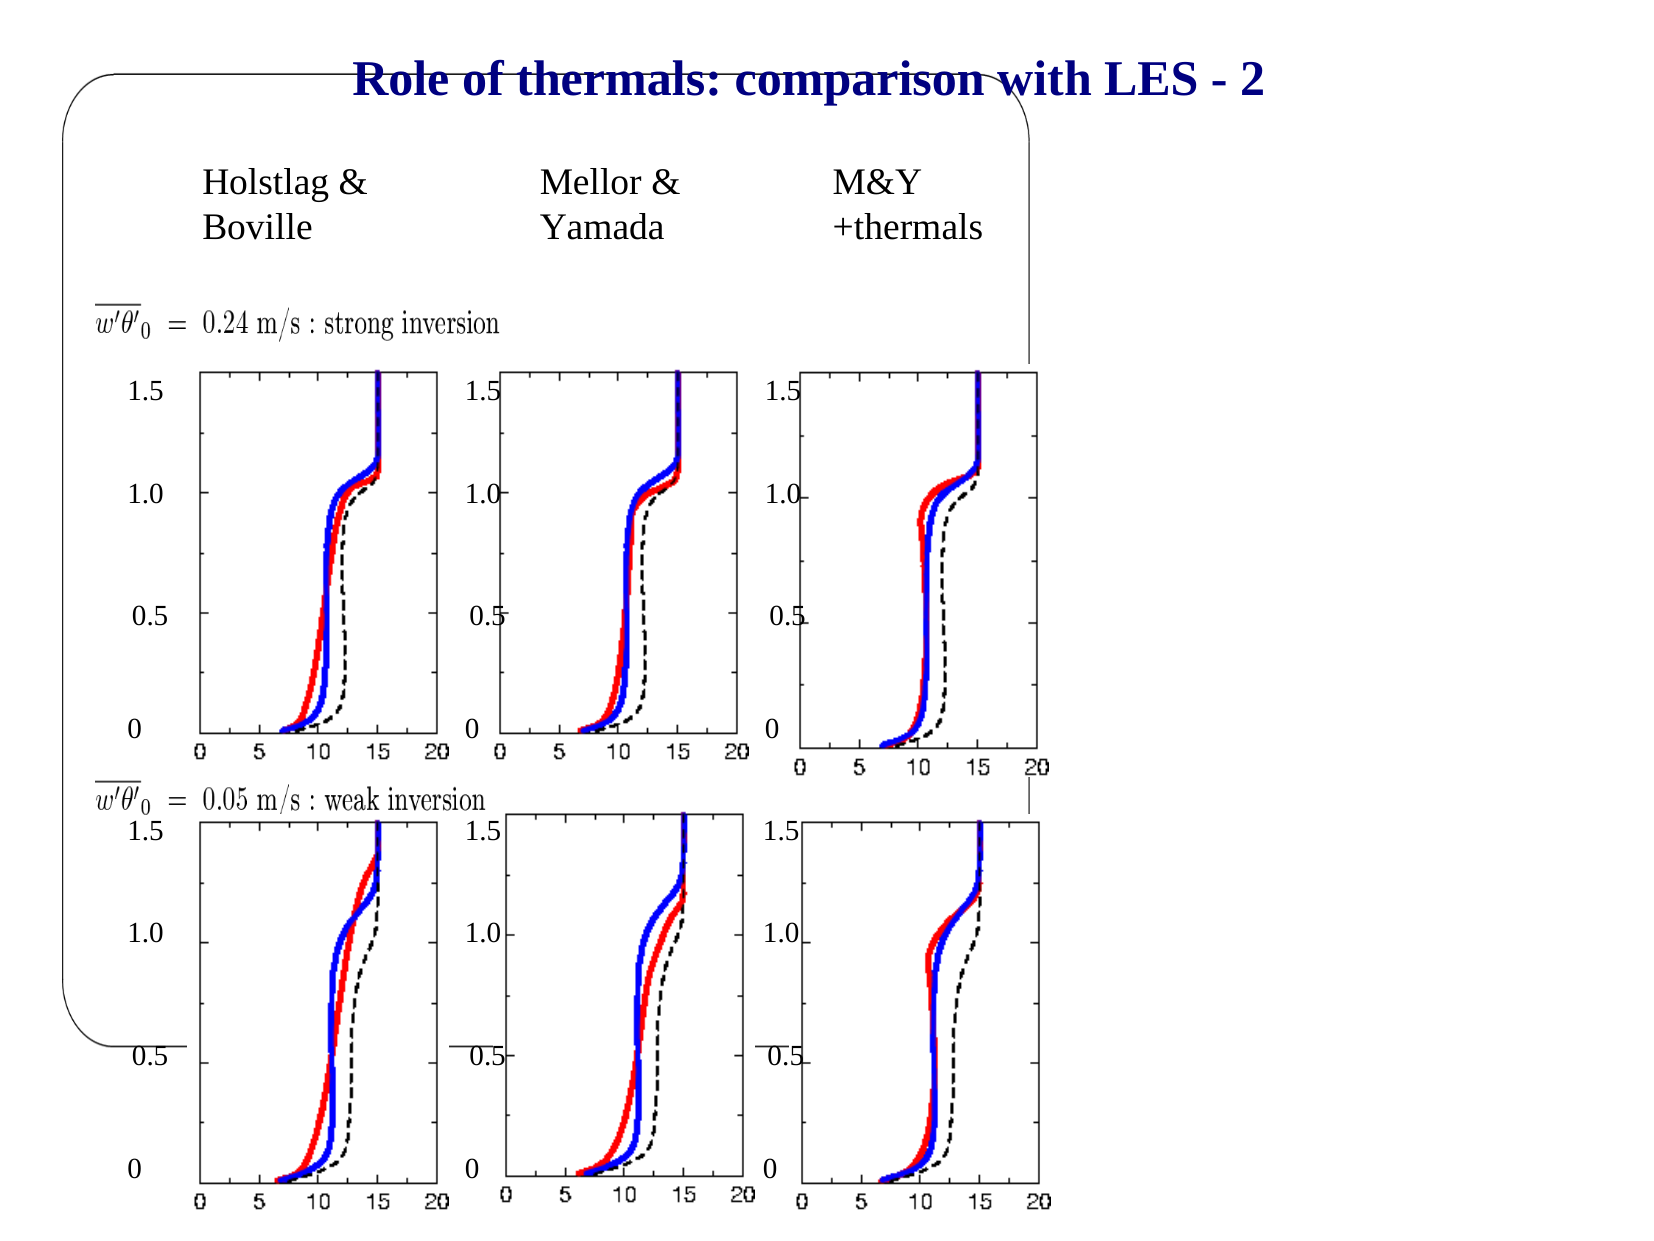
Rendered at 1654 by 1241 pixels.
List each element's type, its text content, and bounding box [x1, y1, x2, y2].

text_box 0.5 [754, 589, 820, 639]
text_box 0 [750, 701, 788, 752]
text_box 1.0 [750, 466, 816, 517]
text_box 0 [450, 701, 488, 752]
text_box 0.5 [454, 1028, 520, 1079]
text_box 1.5 [112, 364, 179, 414]
text_box 0 [748, 1141, 786, 1192]
text_box Role of thermals: comparison with LES - 2 [337, 37, 1259, 113]
text_box 1.5 [112, 803, 179, 854]
text_box 0 [450, 1141, 488, 1192]
text_box 1.0 [112, 466, 178, 517]
text_box 1.0 [450, 906, 516, 957]
text_box 0 [112, 701, 151, 752]
text_box 0 [112, 1141, 151, 1192]
text_box 0.5 [752, 1028, 819, 1079]
text_box 1.5 [748, 803, 814, 854]
text_box 1.5 [750, 364, 816, 414]
text_box Holstlag & Boville [187, 150, 383, 255]
text_box 0.5 [117, 1028, 183, 1079]
text_box 0.5 [117, 589, 183, 639]
text_box 1.5 [450, 803, 516, 854]
text_box 1.0 [112, 906, 178, 957]
text_box 1.0 [748, 906, 814, 957]
text_box Mellor & Yamada [525, 150, 696, 255]
text_box 1.5 [450, 364, 516, 414]
text_box 0.5 [454, 589, 520, 639]
picture [0, 0, 1203, 1211]
text_box 1.0 [450, 466, 516, 517]
text_box M&Y +thermals [817, 150, 998, 255]
